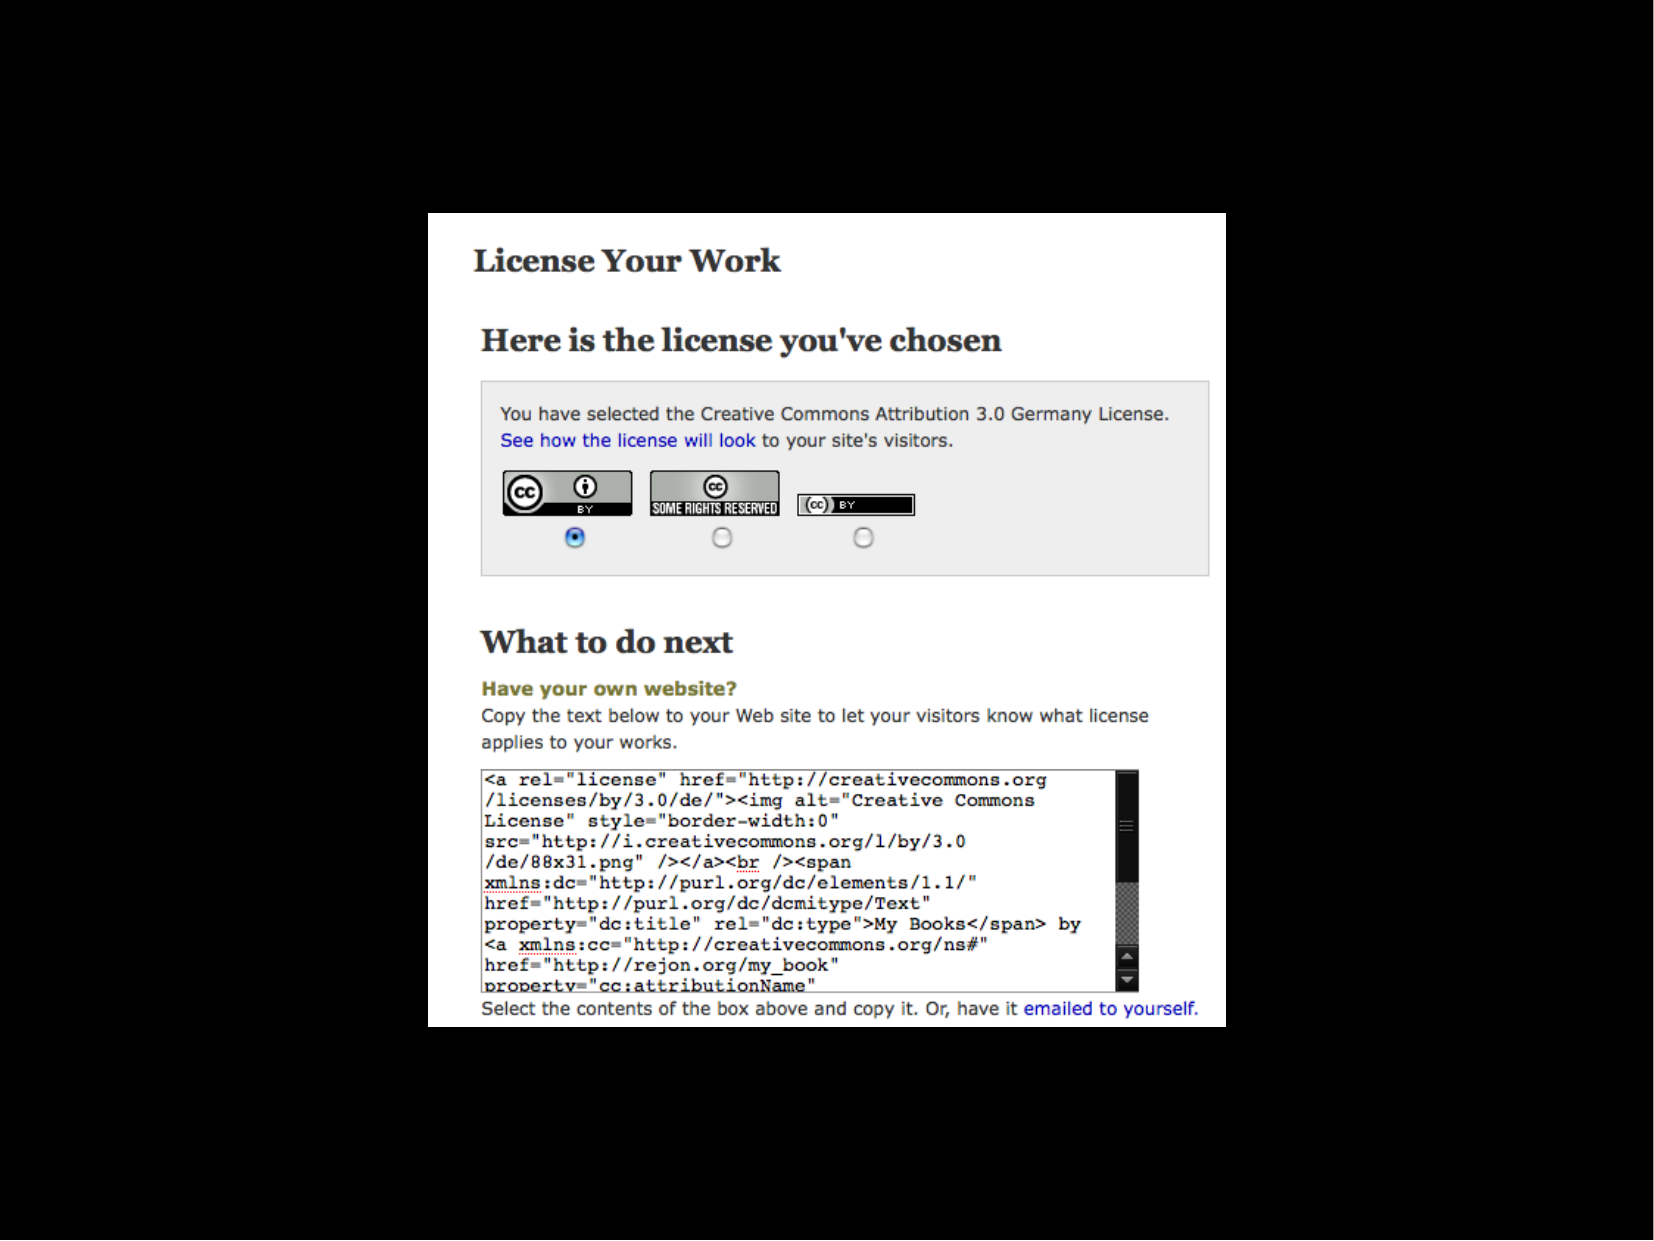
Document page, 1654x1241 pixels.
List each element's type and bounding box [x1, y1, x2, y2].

picture [428, 213, 1226, 1027]
